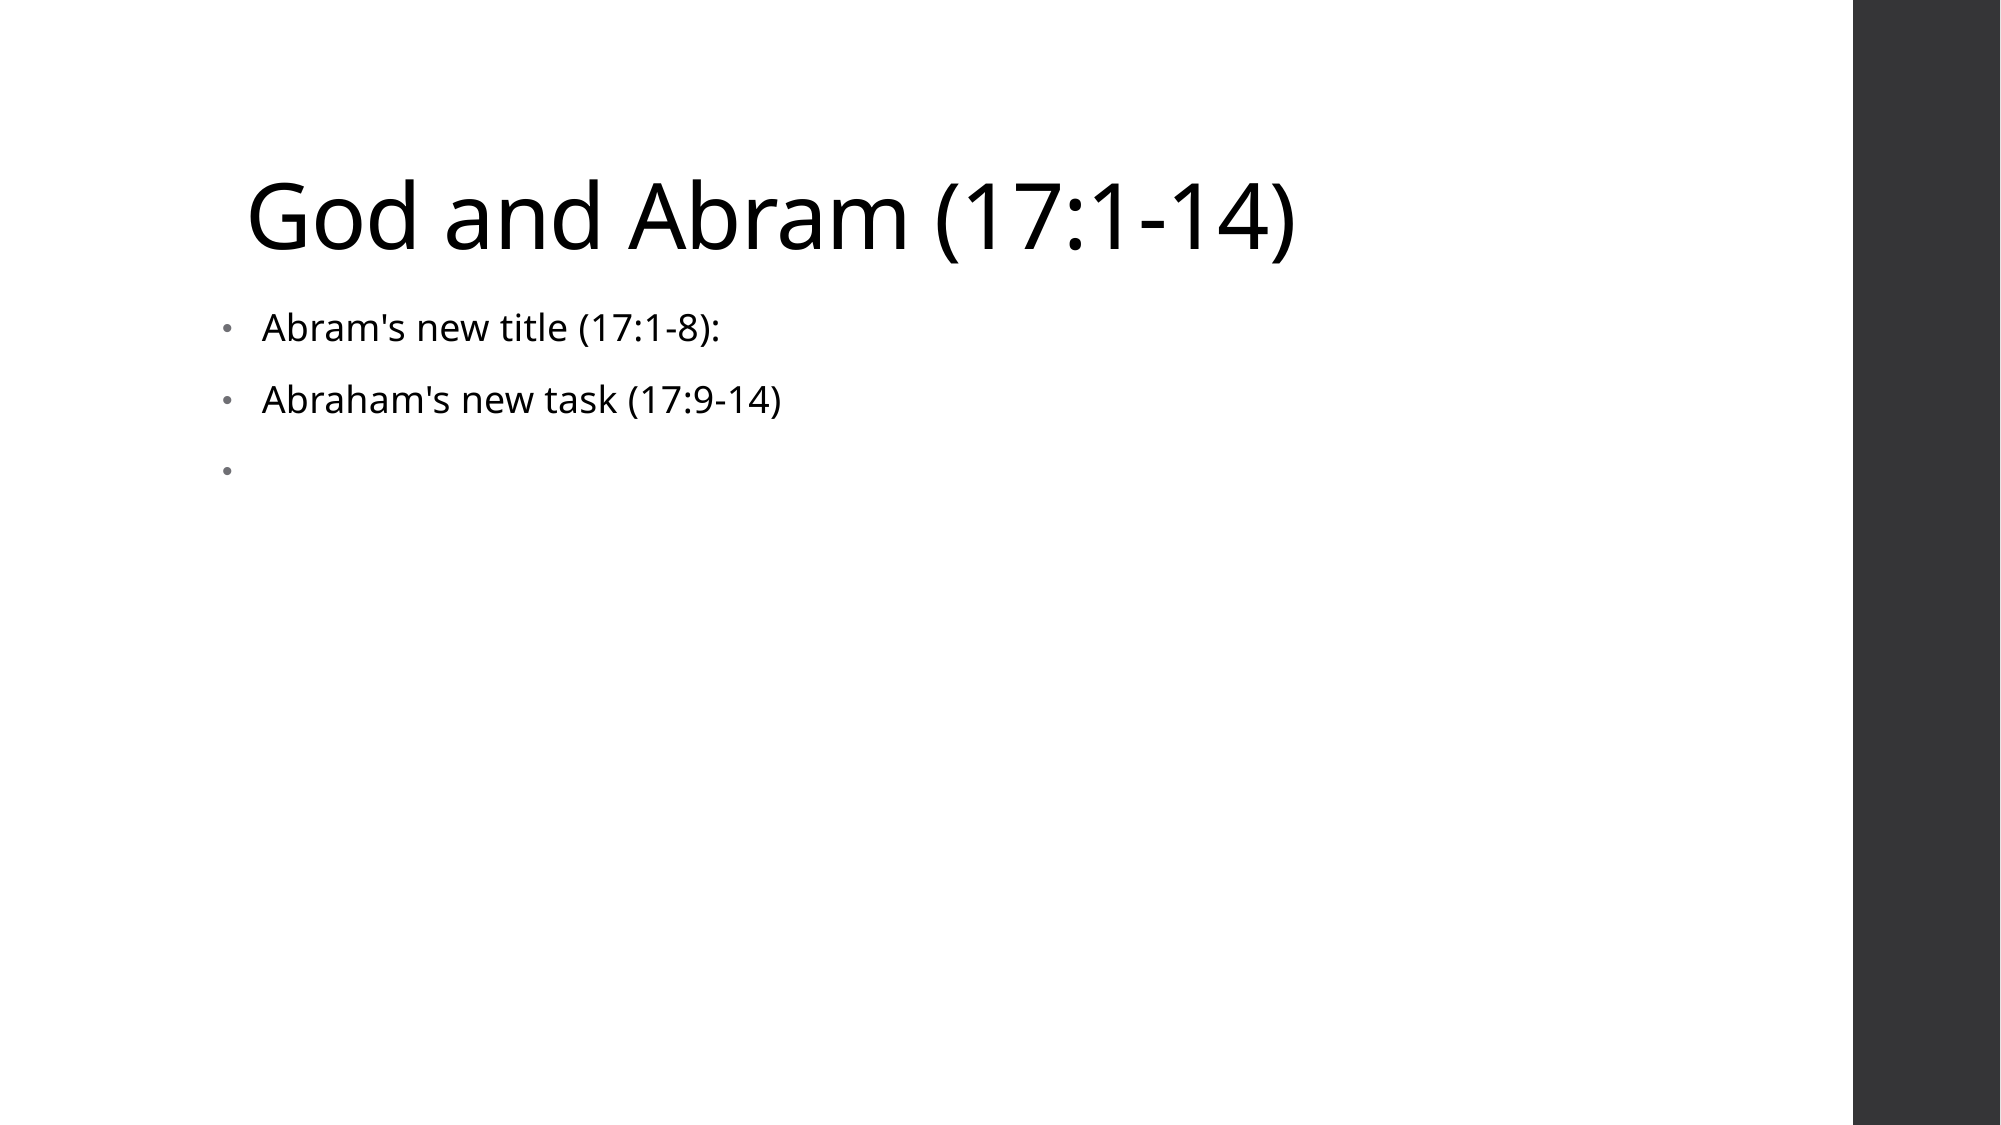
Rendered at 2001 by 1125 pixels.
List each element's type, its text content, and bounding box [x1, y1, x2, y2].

title God and Abram (17:1-14) [206, 60, 1797, 278]
list Abram's new title (17:1-8): Abraham's new task (17:9-14) [206, 299, 1617, 1014]
